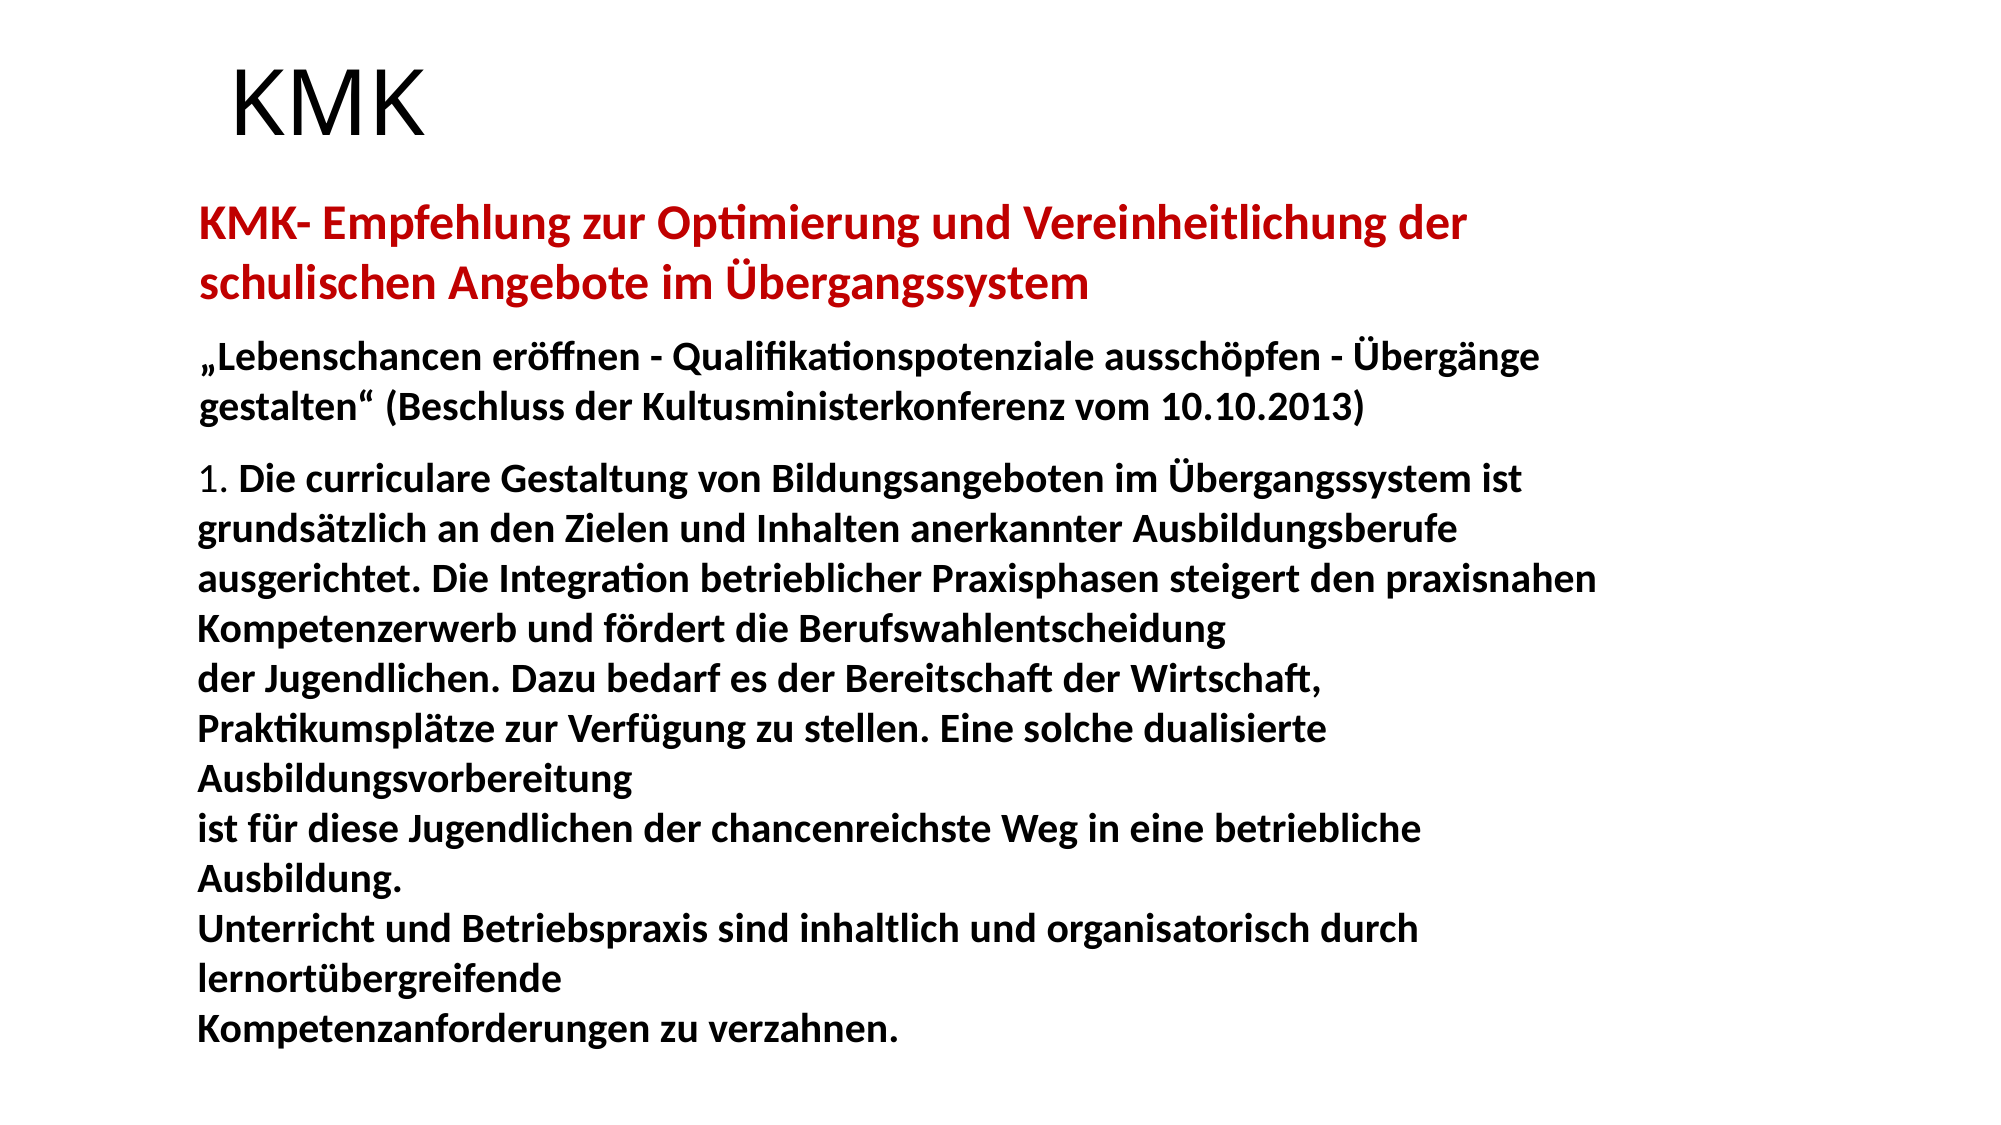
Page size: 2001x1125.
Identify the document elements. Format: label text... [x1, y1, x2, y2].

title KMK [0, 3, 1448, 208]
text_box 1. Die curriculare Gestaltung von Bildungsangeboten im Übergangssystem ist grundsätzlich an den Zielen und Inhalten anerkannter Ausbildungsberufe ausgerichtet. Die Integration betrieblicher Praxisphasen steigert den praxisnahen Kompetenzerwerb und fördert die Berufswahlentscheidung der Jugendlichen. Dazu bedarf es der Bereitschaft der Wirtschaft, Praktikumsplätze zur Verfügung zu stellen. Eine solche dualisierte Ausbildungsvorbereitung ist für diese Jugendlichen der chancenreichste Weg in eine betriebliche Ausbildung. Unterricht und Betriebspraxis sind inhaltlich und organisatorisch durch lernortübergreifende Kompetenzanforderungen zu verzahnen. [182, 443, 1639, 1058]
text_box KMK- Empfehlung zur Optimierung und Vereinheitlichung der schulischen Angebote im Übergangssystem „Lebenschancen eröffnen - Qualifikationspotenziale ausschöpfen - Übergänge gestalten“ (Beschluss der Kultusministerkonferenz vom 10.10.2013) [171, 182, 1588, 505]
